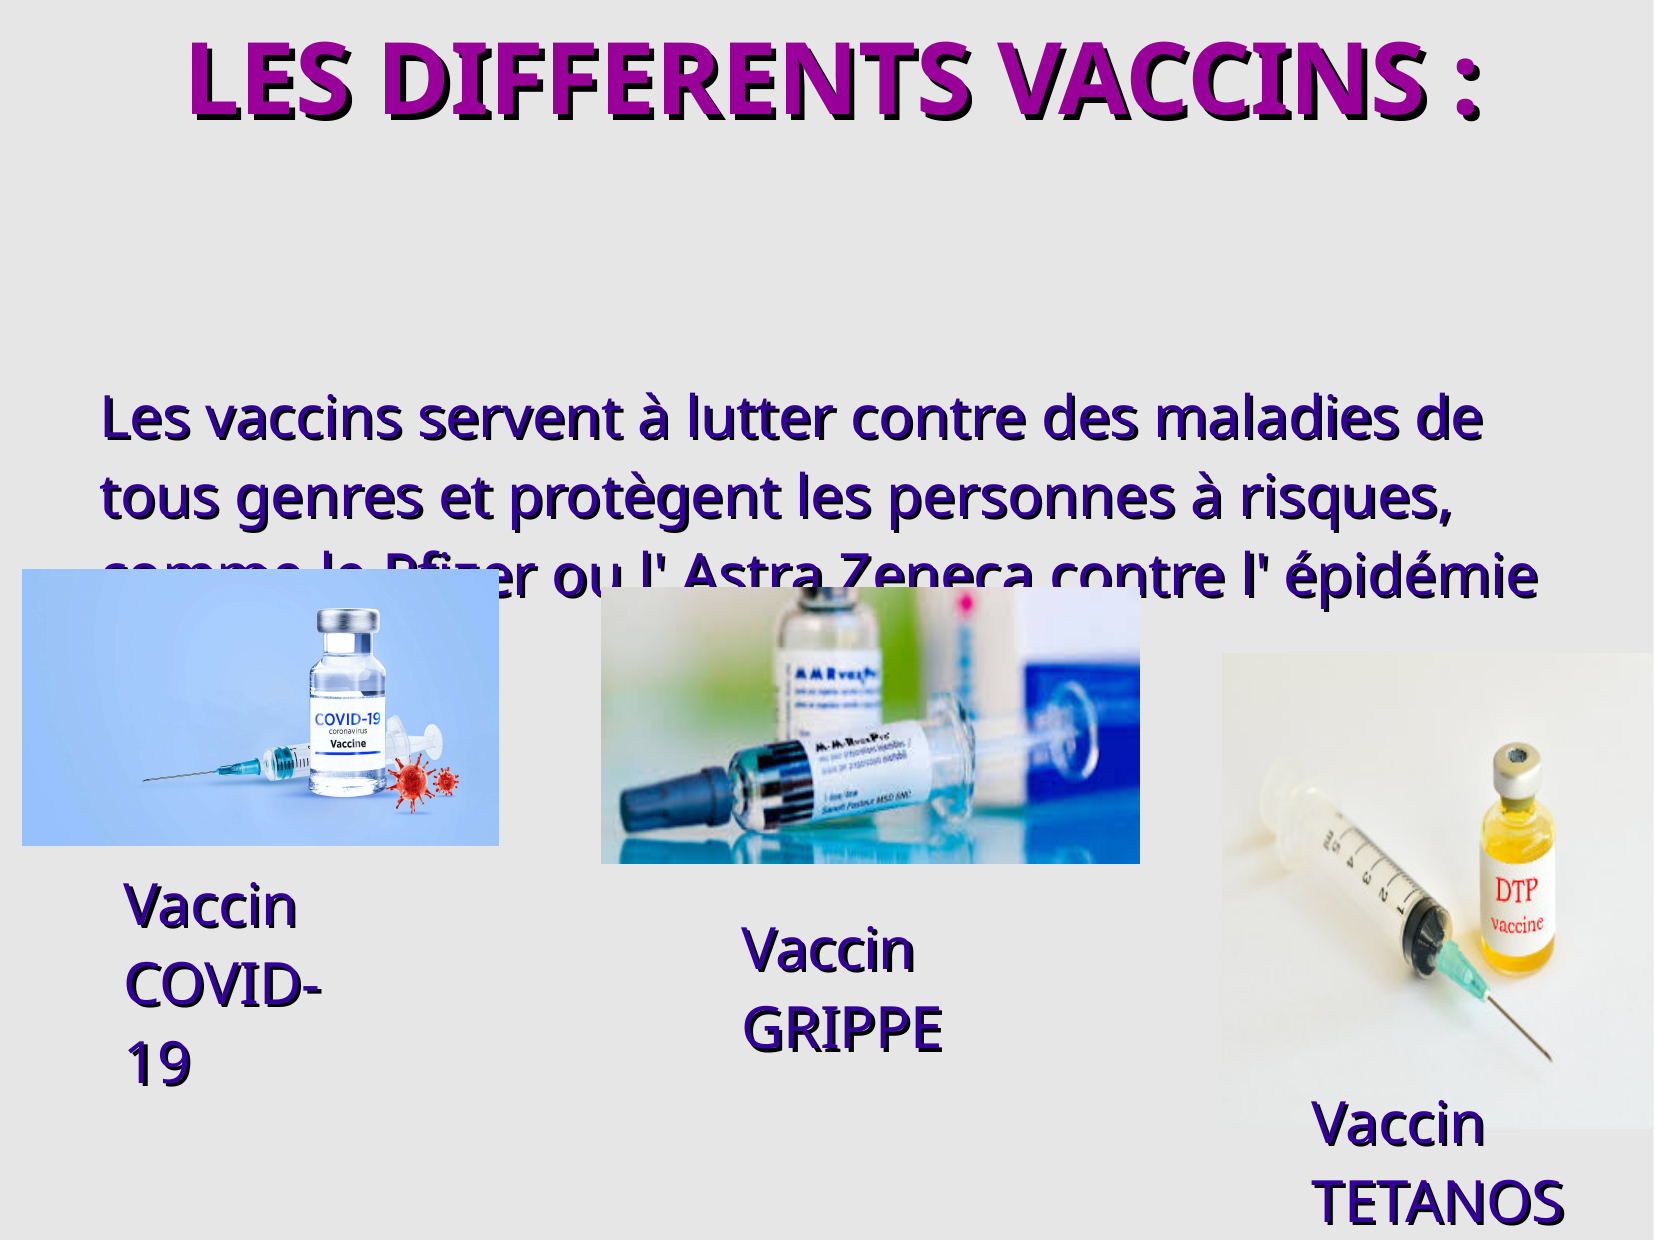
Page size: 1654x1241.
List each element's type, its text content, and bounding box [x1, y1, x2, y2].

text_box Vaccin TETANOS [1297, 1073, 1610, 1229]
picture [22, 569, 499, 846]
text_box Vaccin GRIPPE [726, 820, 1064, 1046]
picture [601, 587, 1140, 864]
text_box Vaccin COVID- 19 [109, 855, 417, 1011]
text_box LES DIFFERENTS VACCINS : Les vaccins servent à lutter contre des maladies de tous genres et protègent les personnes à risques, comme le Pfizer ou l' Astra Zeneca contre l' épidémie du Covid - 19 ! [84, 0, 1580, 841]
picture [1222, 653, 1654, 1129]
